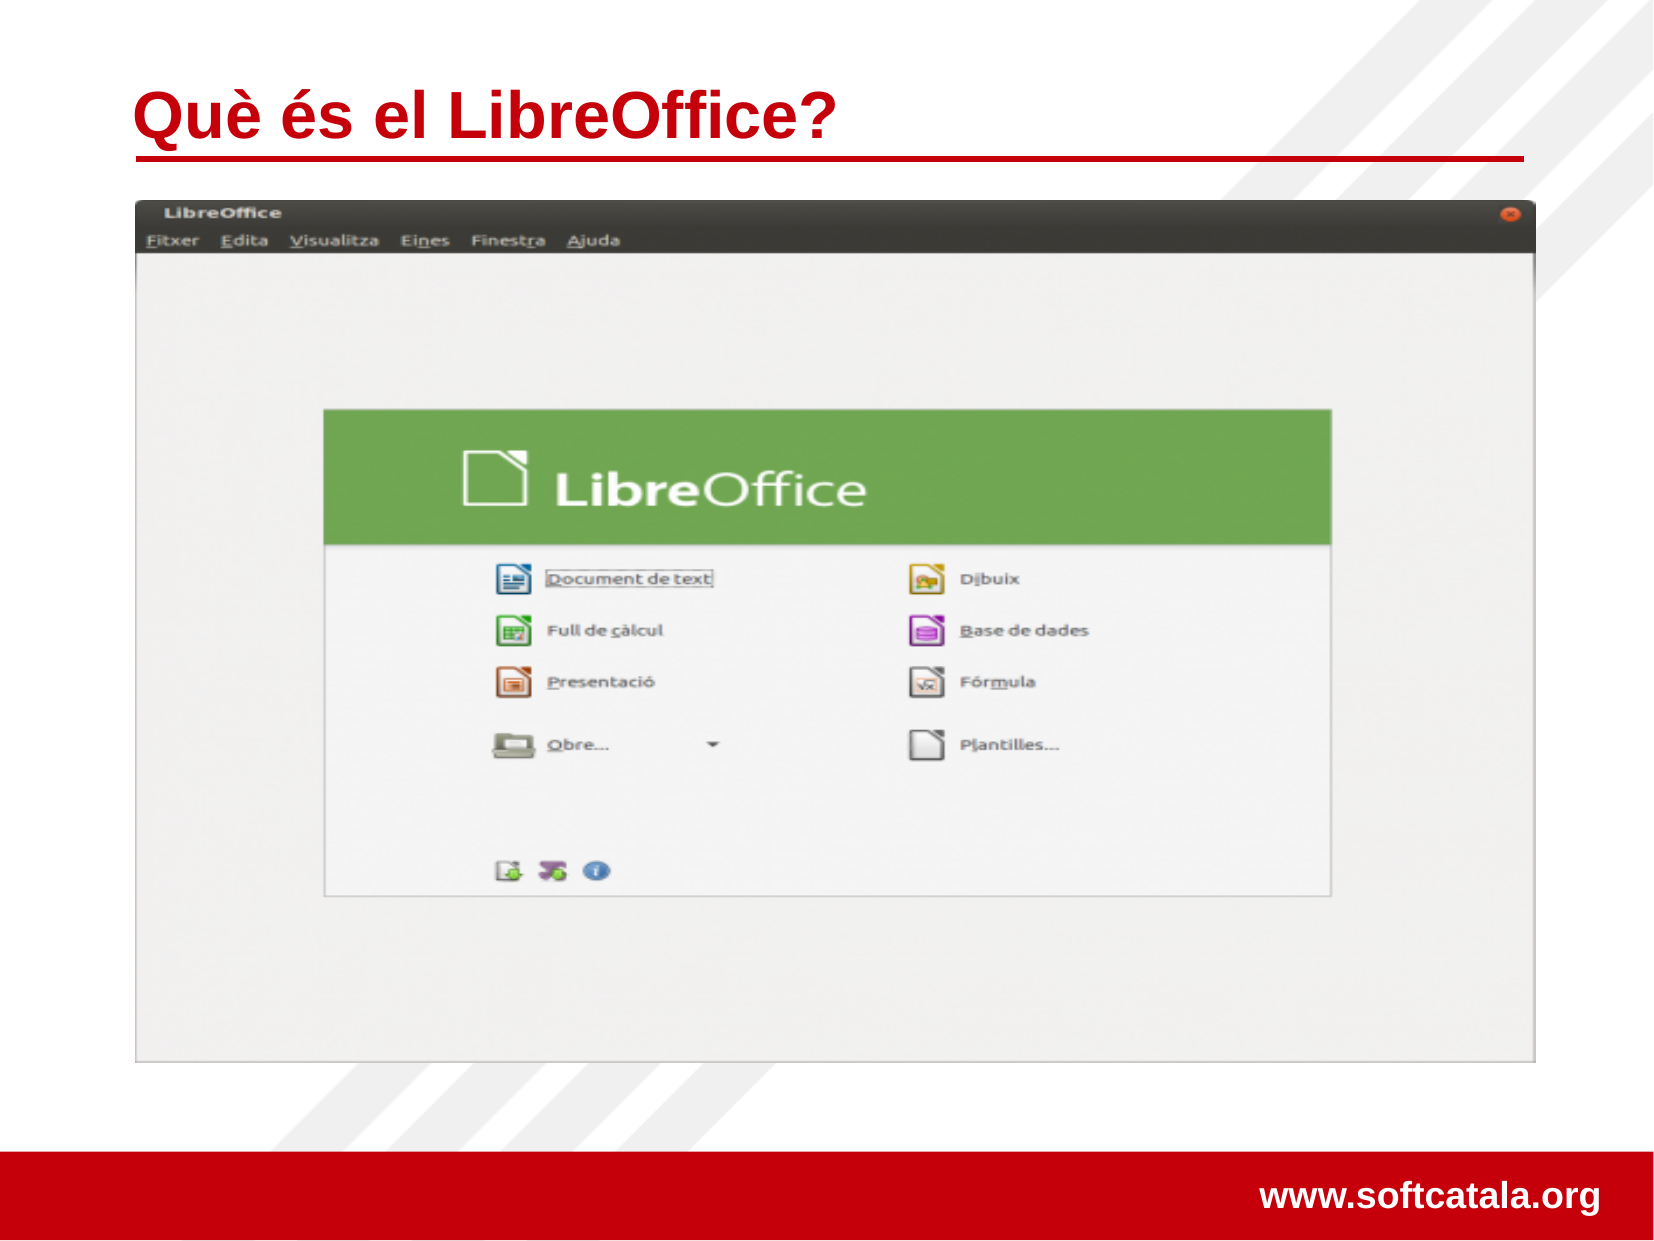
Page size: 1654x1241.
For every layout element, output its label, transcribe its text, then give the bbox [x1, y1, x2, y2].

text_box Què és el LibreOffice? [118, 71, 1501, 161]
picture [0, 0, 1654, 1151]
text_box www.softcatala.org [0, 1151, 1654, 1241]
